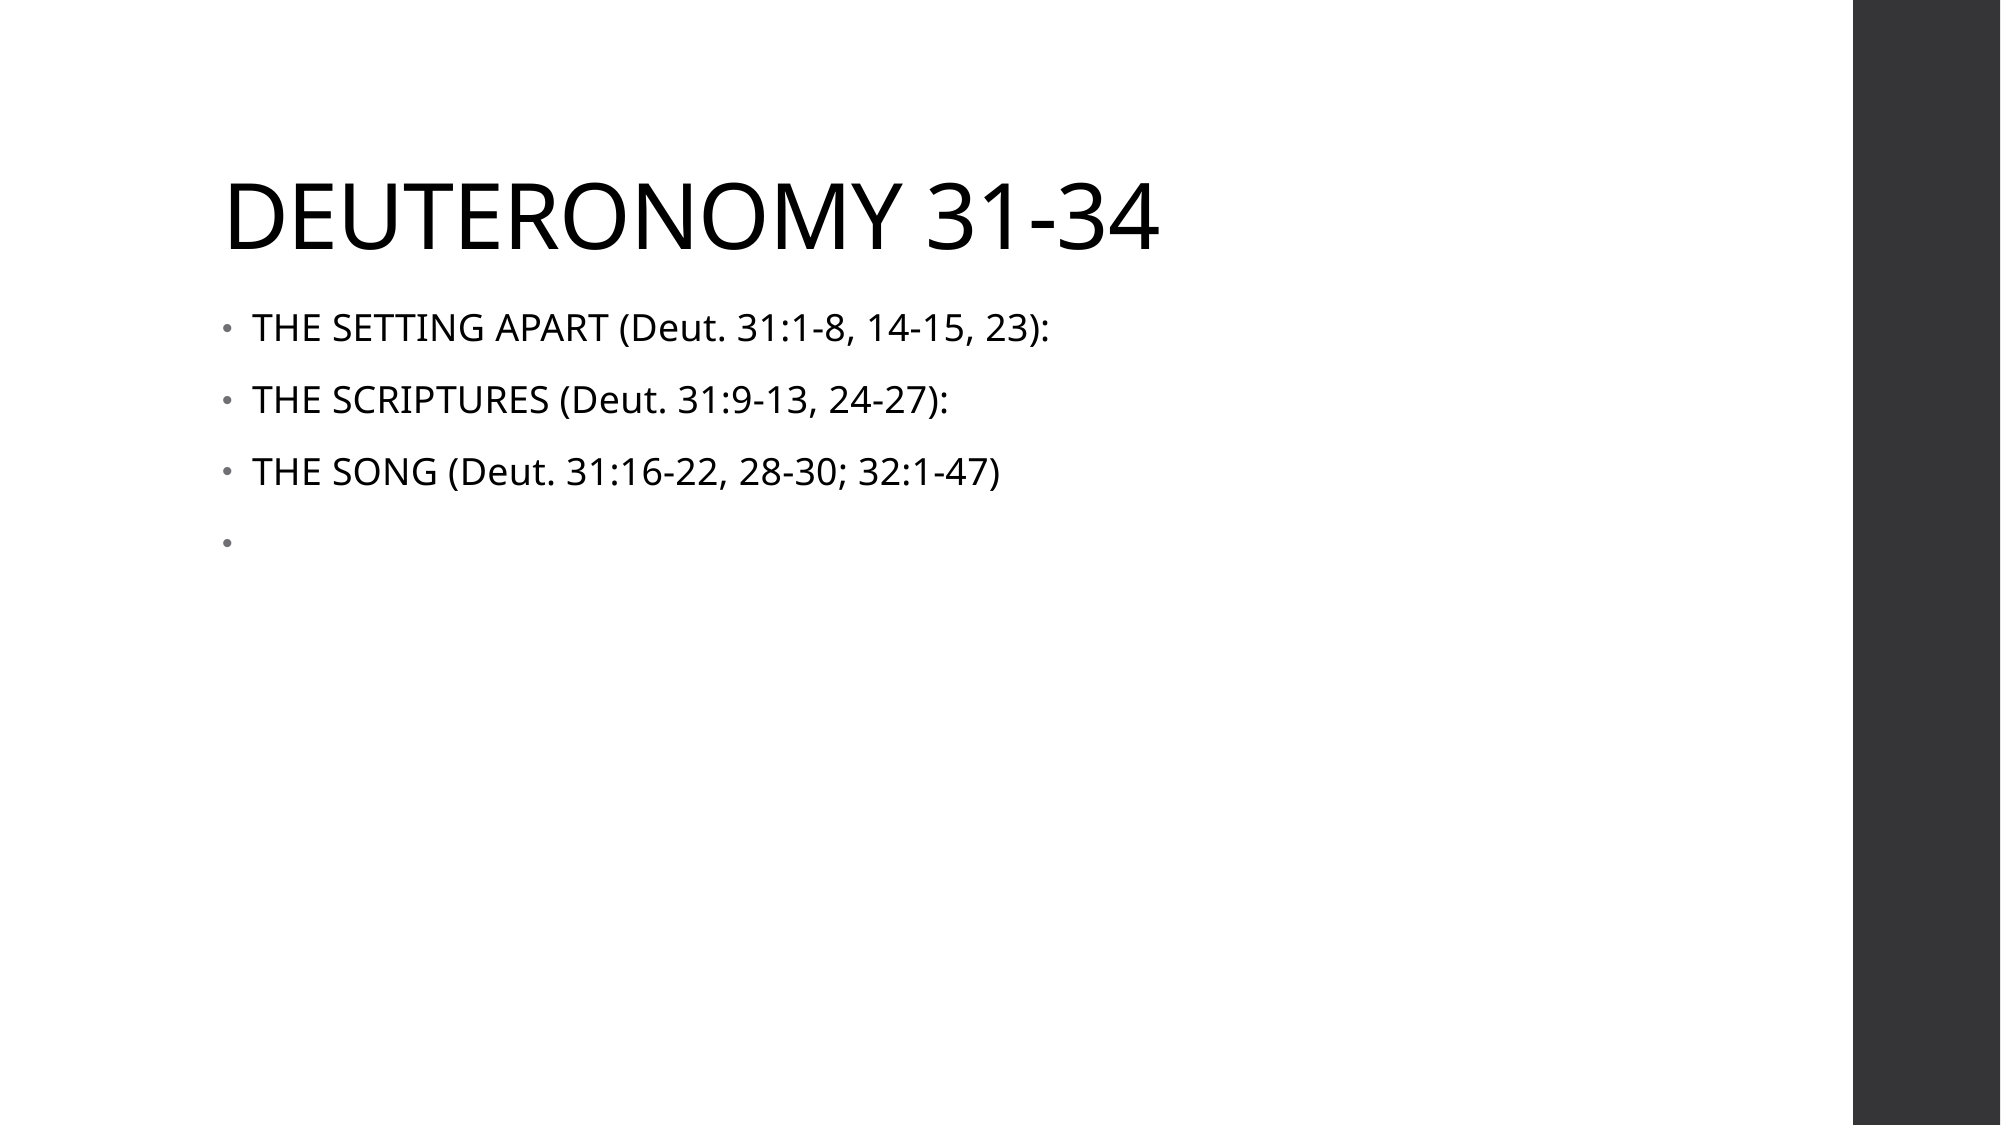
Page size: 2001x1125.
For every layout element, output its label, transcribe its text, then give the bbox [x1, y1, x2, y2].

list THE SETTING APART (Deut. 31:1-8, 14-15, 23): THE SCRIPTURES (Deut. 31:9-13, 24-27): THE SONG (Deut. 31:16-22, 28-30; 32:1-47) [206, 299, 1617, 1014]
title DEUTERONOMY 31-34 [206, 60, 1797, 278]
